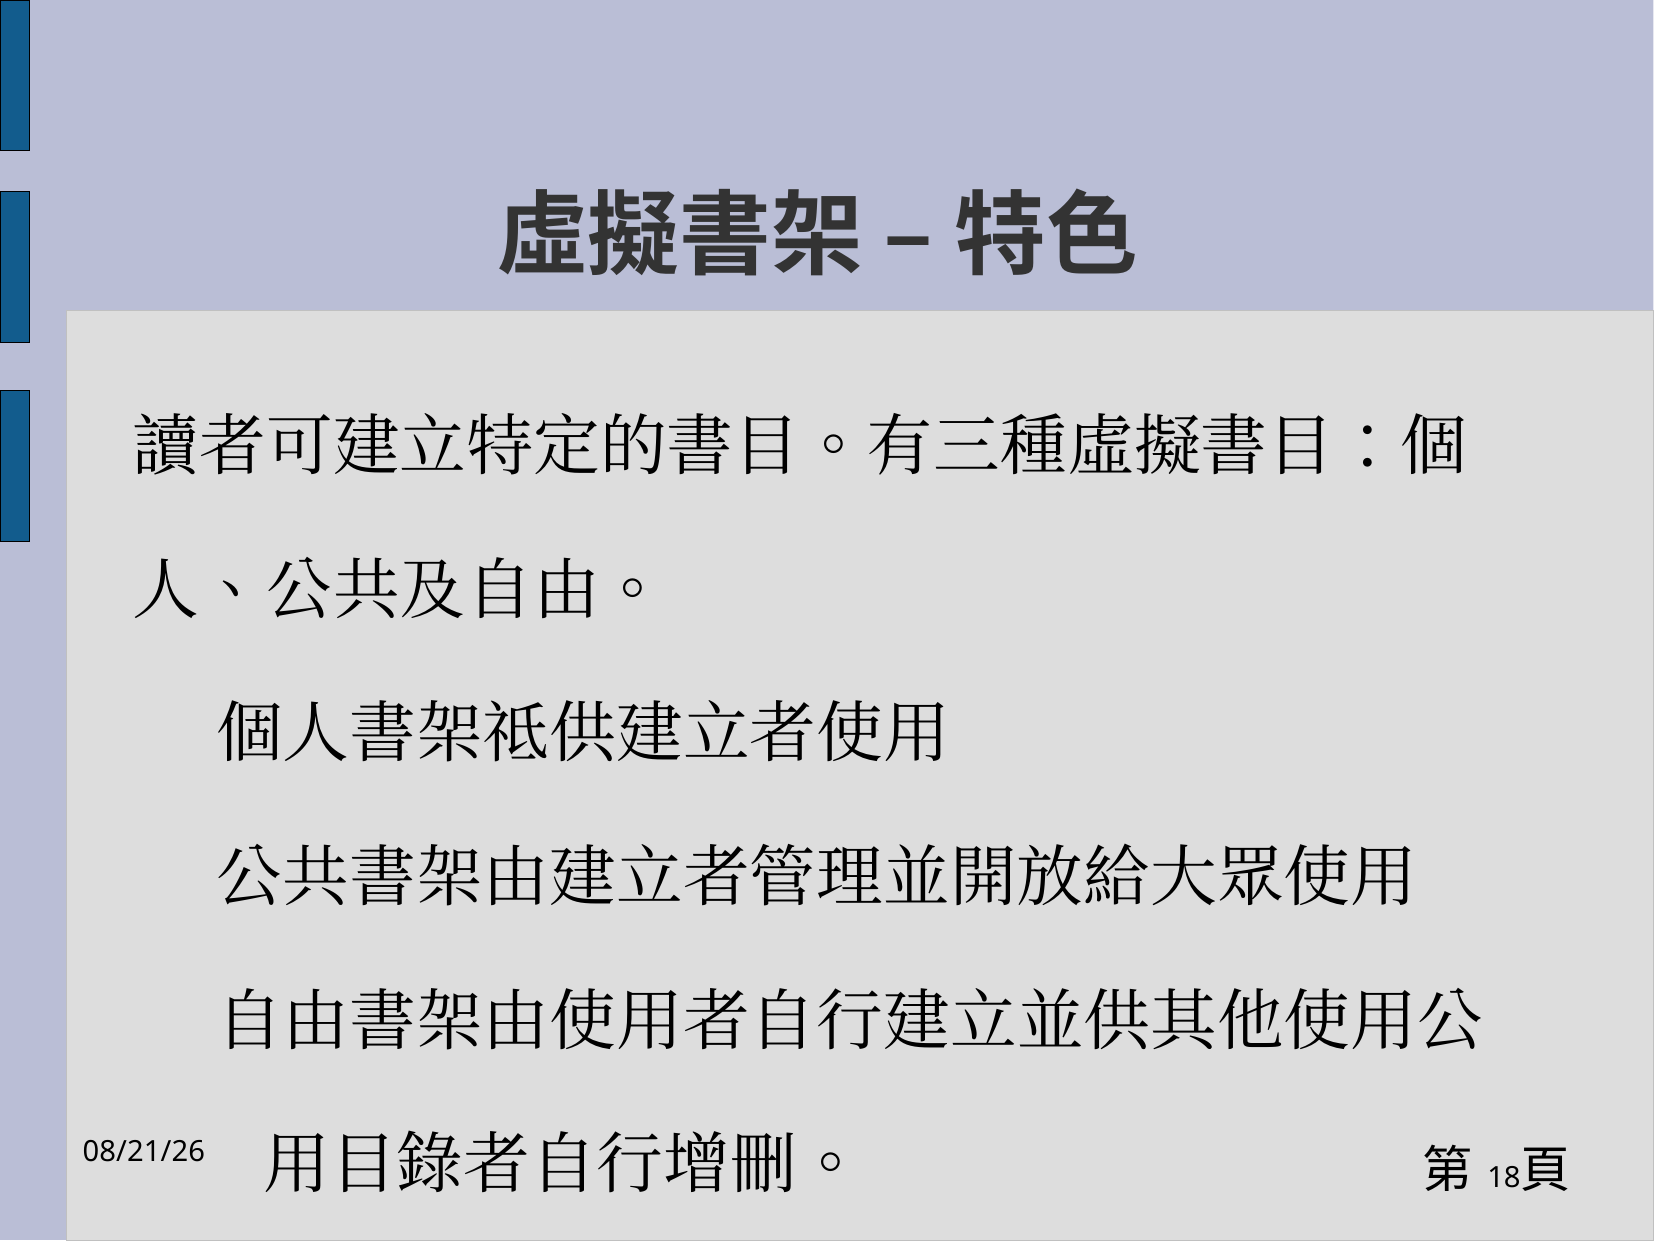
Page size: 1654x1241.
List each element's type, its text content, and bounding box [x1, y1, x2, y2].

list 讀者可建立特定的書目。有三種虛擬書目：個人、公共及自由。 個人書架祗供建立者使用 公共書架由建立者管理並開放給大眾使用 自由書架由使用者自行建立並供其他使用公用目錄者自行增刪。 [121, 344, 1534, 1112]
title 虛擬書架 – 特色 [121, 91, 1534, 299]
